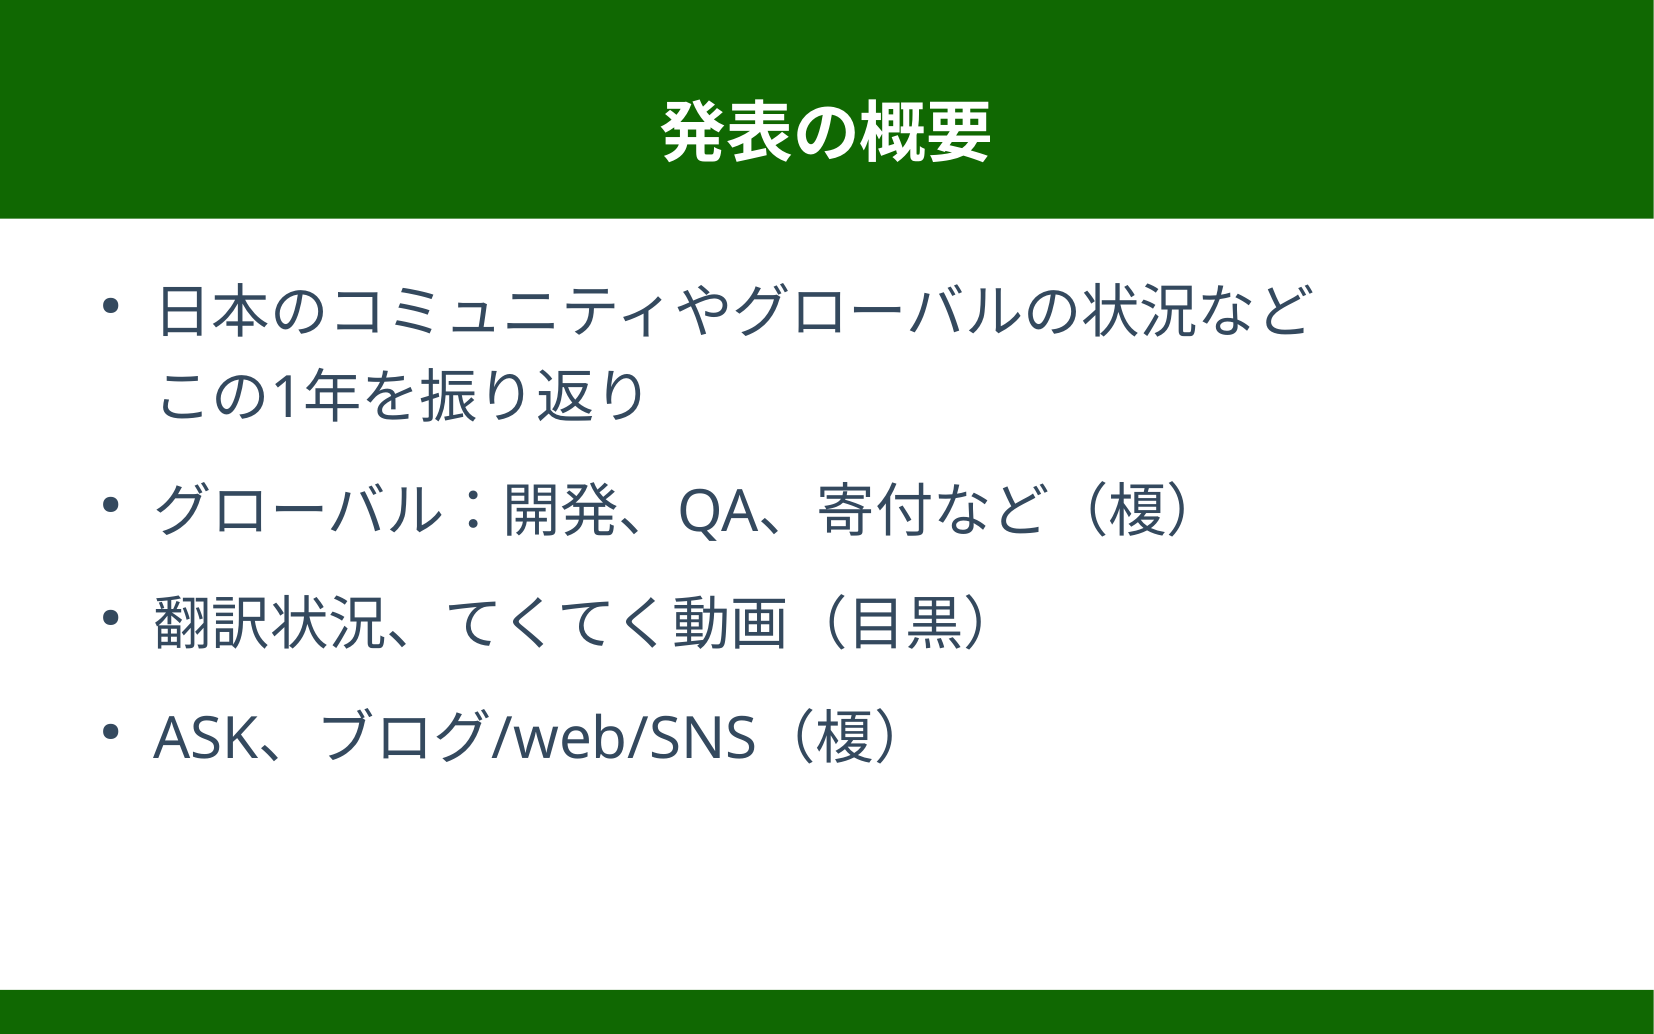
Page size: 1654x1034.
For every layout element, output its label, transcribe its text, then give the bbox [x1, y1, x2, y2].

title 発表の概要 [82, 41, 1571, 214]
list 日本のコミュニティやグローバルの状況など この1年を振り返り グローバル：開発、QA、寄付など（榎） 翻訳状況、てくてく動画（目黒） ASK、ブログ/web/SNS（榎） [82, 265, 1571, 957]
